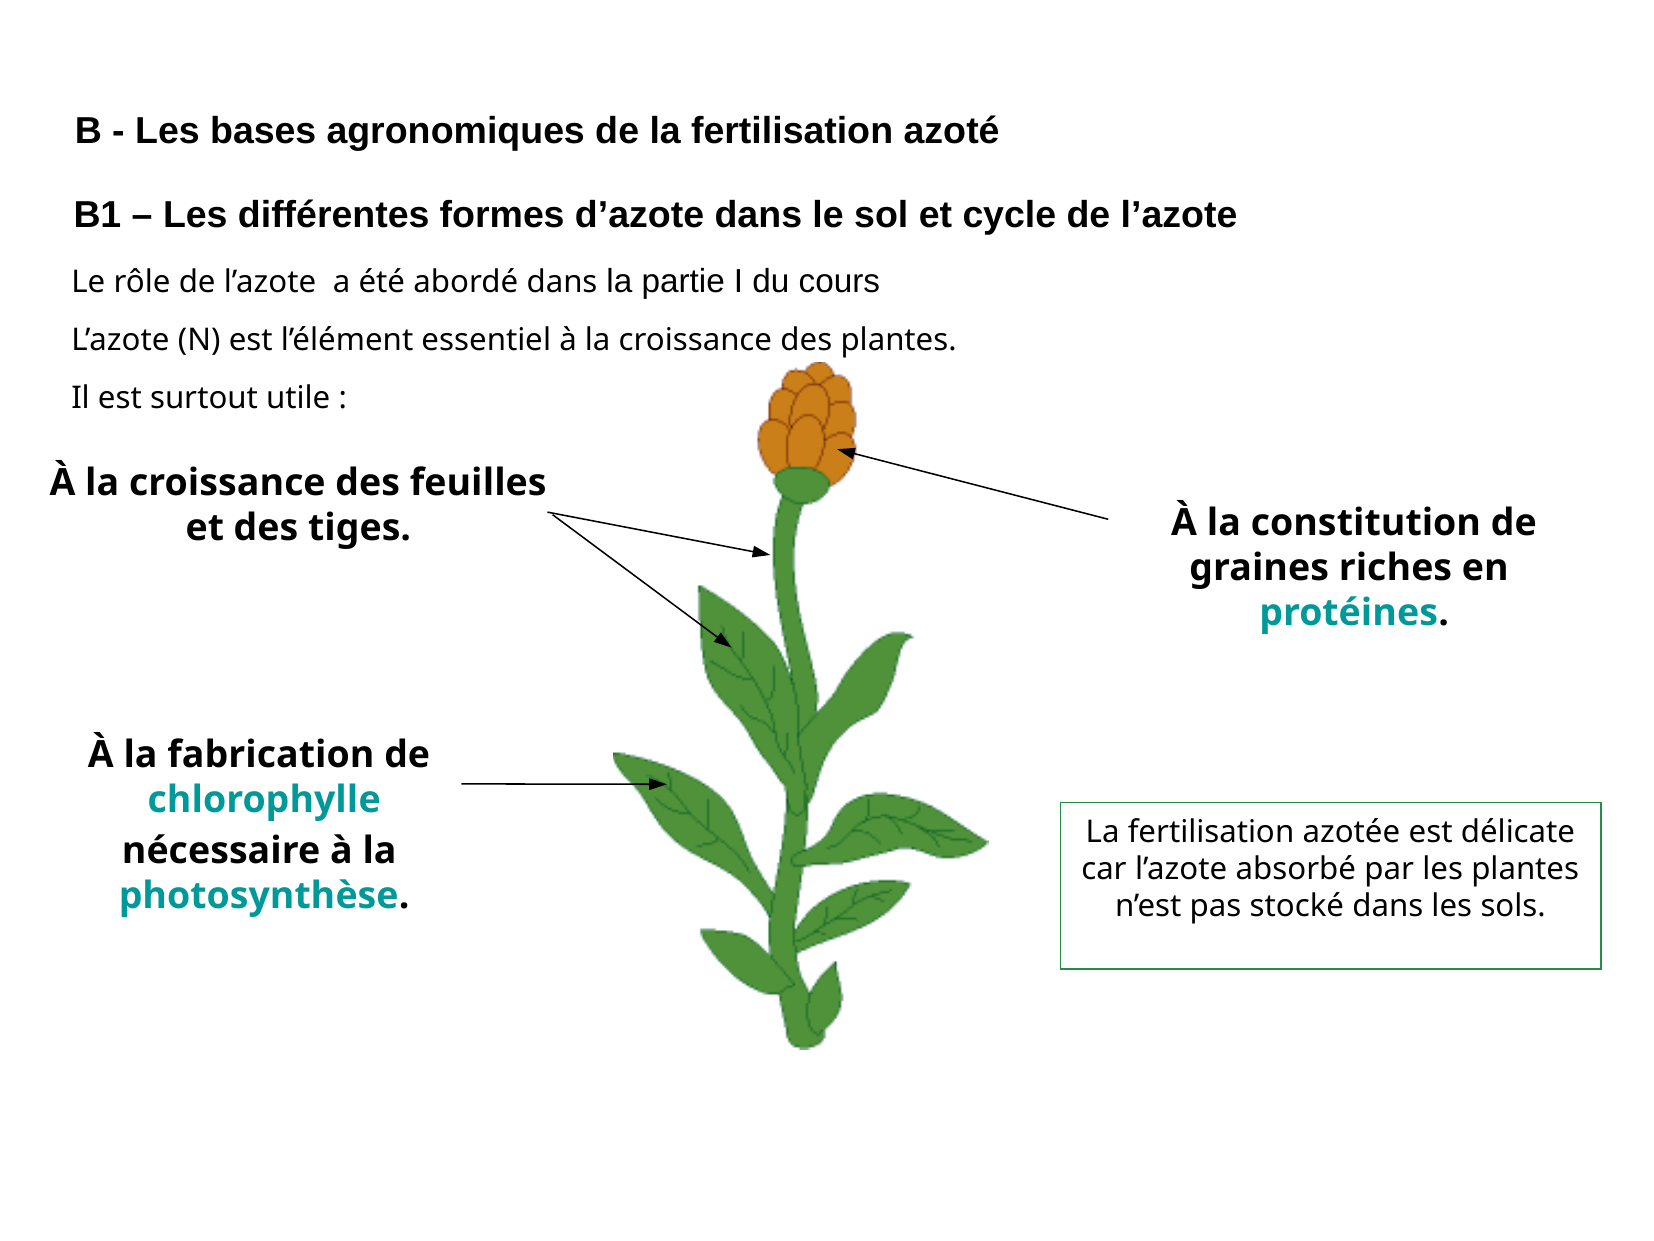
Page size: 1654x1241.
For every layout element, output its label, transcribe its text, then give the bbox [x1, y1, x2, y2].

text_box À la constitution de graines riches en protéines. [1087, 489, 1622, 642]
picture [613, 424, 989, 1050]
text_box Le rôle de l’azote a été abordé dans la partie I du cours L’azote (N) est l’élément essentiel à la croissance des plantes. Il est surtout utile : [54, 251, 1579, 424]
text_box B - Les bases agronomiques de la fertilisation azoté [58, 97, 1622, 160]
text_box B1 – Les différentes formes d’azote dans le sol et cycle de l’azote [58, 183, 1501, 244]
text_box À la fabrication de chlorophyllenécessaire à la photosynthèse. [46, 721, 483, 919]
text_box À la croissance des feuilles et des tiges. [31, 449, 566, 557]
text_box La fertilisation azotée est délicate car l’azote absorbé par les plantes n’est pas stocké dans les sols. [1060, 802, 1601, 970]
